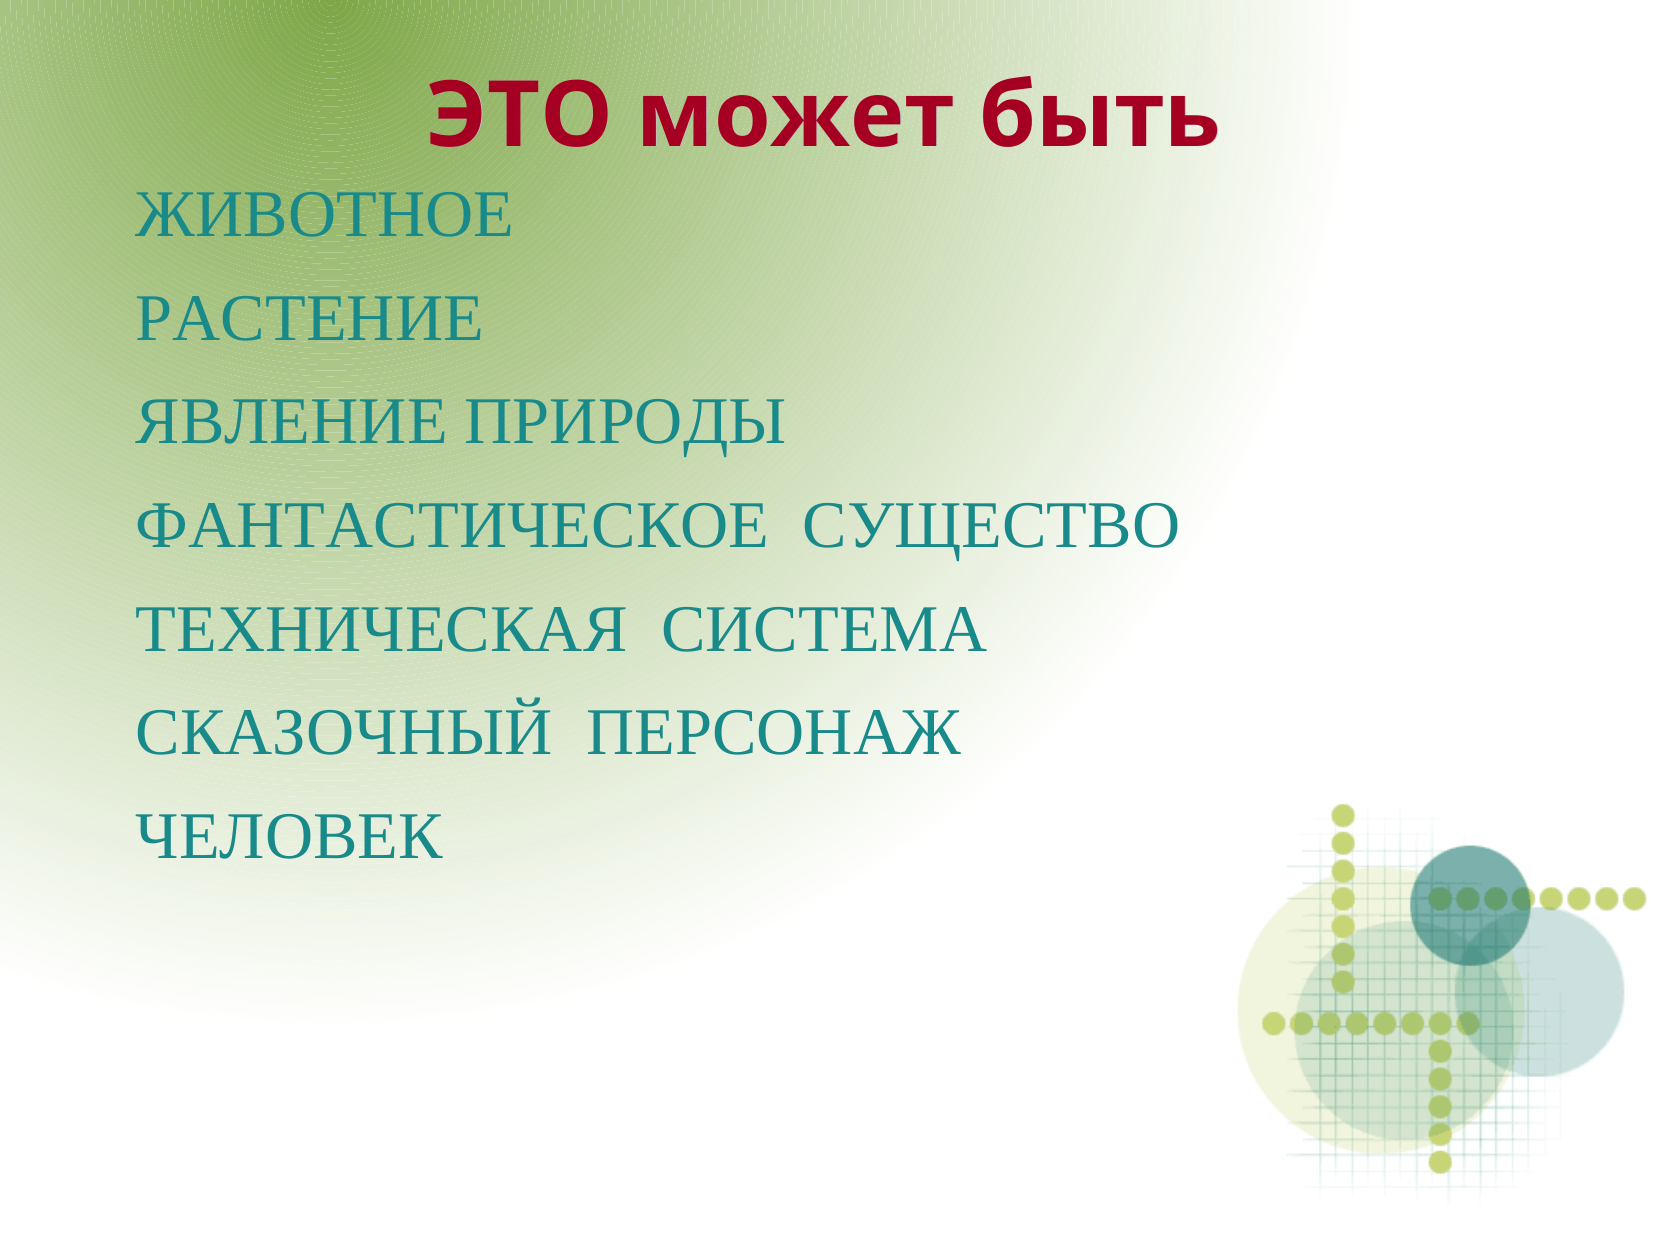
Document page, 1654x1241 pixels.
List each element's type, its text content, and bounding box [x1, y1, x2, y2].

chart [845, 344, 1535, 1127]
title ЭТО может быть [118, 14, 1531, 177]
picture [1224, 792, 1654, 1211]
list ЖИВОТНОЕ РАСТЕНИЕ ЯВЛЕНИЕ ПРИРОДЫ ФАНТАСТИЧЕСКОЕ СУЩЕСТВО ТЕХНИЧЕСКАЯ СИСТЕМА СКАЗОЧНЫЙ ПЕРСОНАЖ ЧЕЛОВЕК [118, 177, 1625, 1093]
